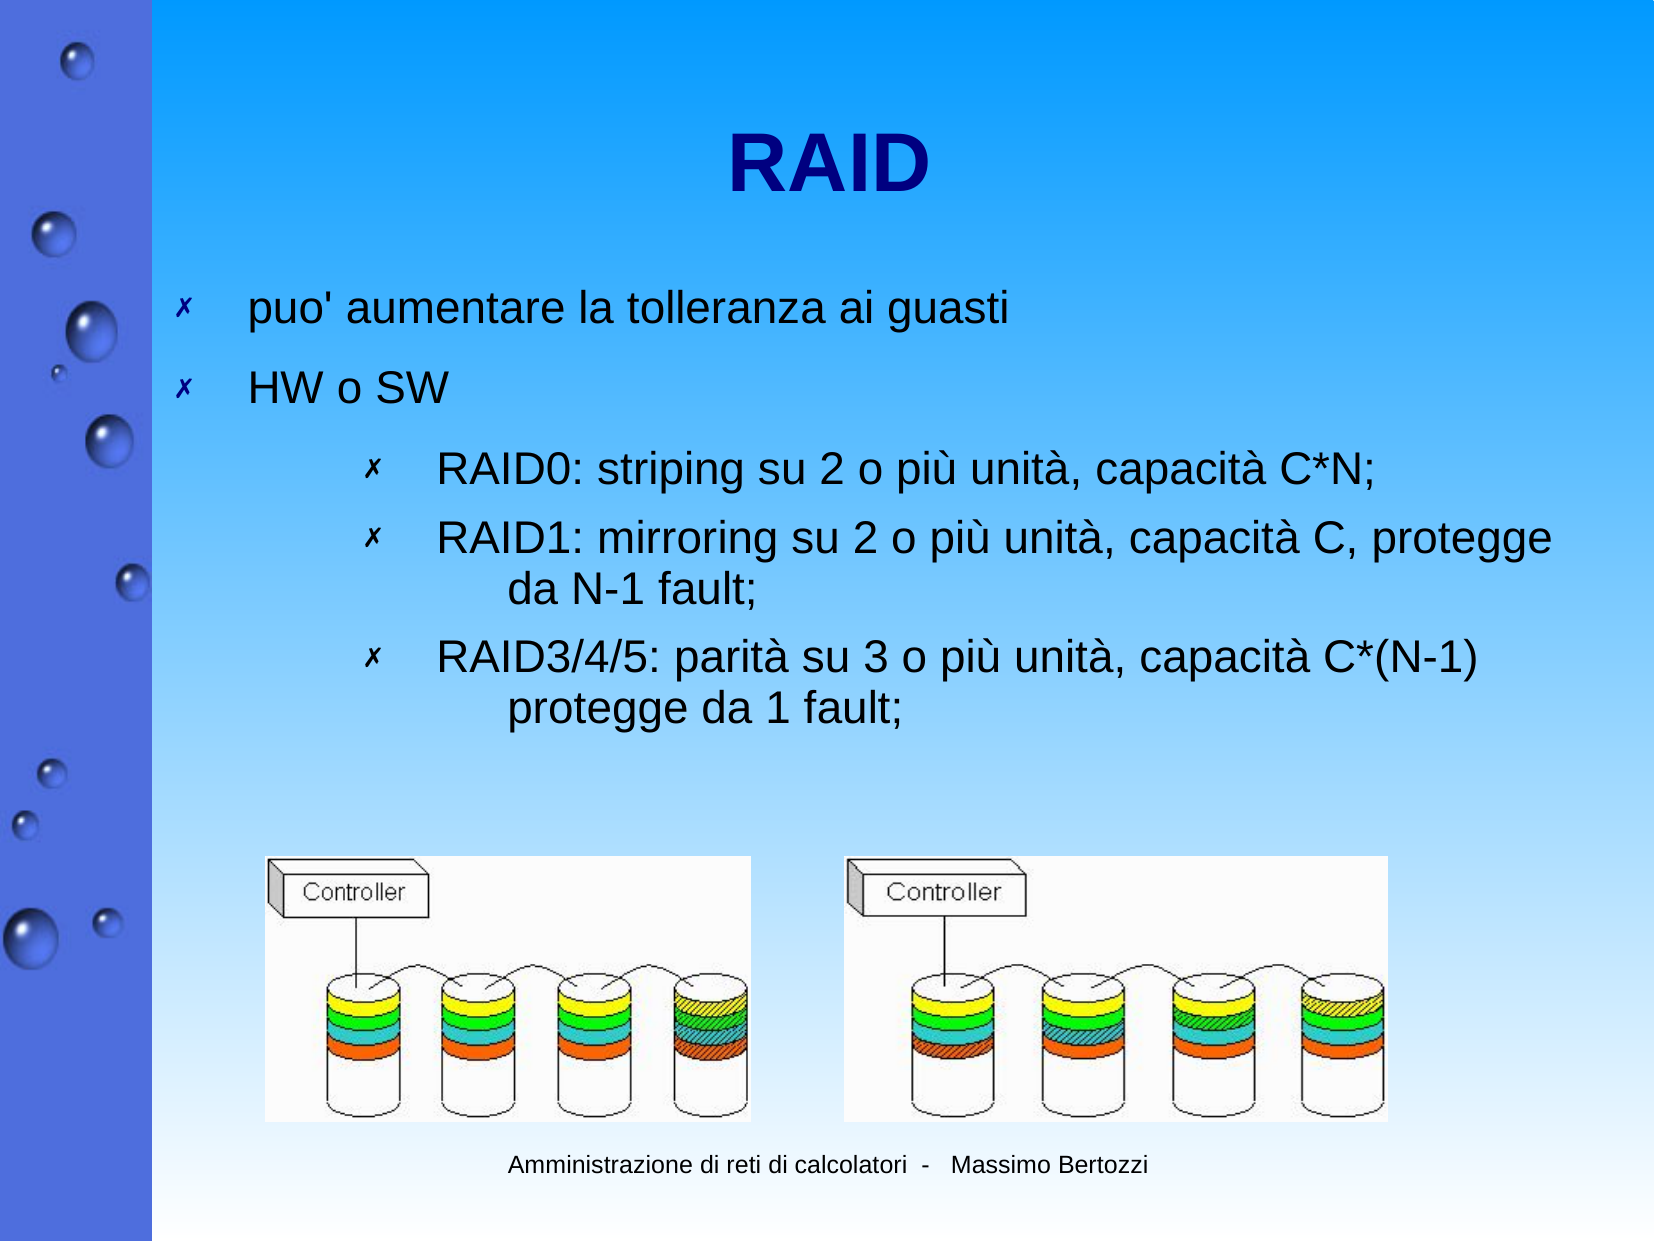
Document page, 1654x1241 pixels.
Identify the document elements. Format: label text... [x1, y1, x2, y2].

picture [844, 856, 1388, 1123]
list puo' aumentare la tolleranza ai guasti HW o SW RAID0: striping su 2 o più unità, capacità C*N; RAID1: mirroring su 2 o più unità, capacità C, protegge da N-1 fault; RAID3/4/5: parità su 3 o più unità, capacità C*(N-1) protegge da 1 fault; [152, 281, 1565, 798]
picture [0, 0, 152, 1241]
title RAID [123, 58, 1536, 266]
picture [265, 856, 751, 1123]
